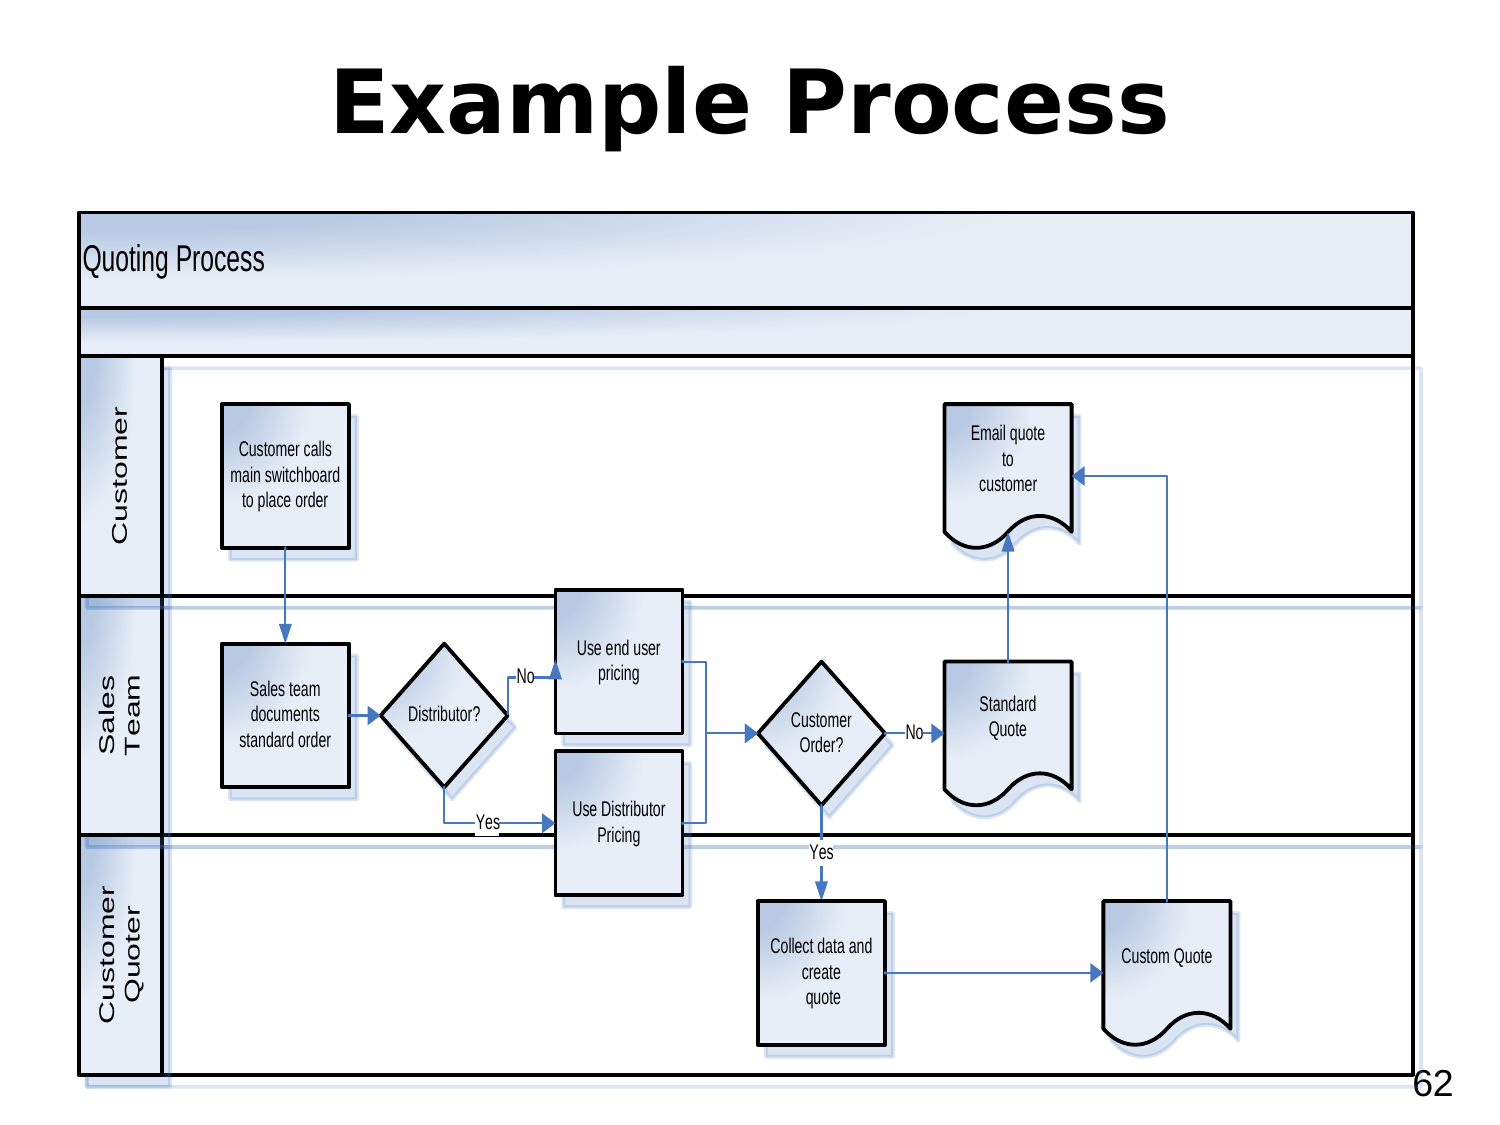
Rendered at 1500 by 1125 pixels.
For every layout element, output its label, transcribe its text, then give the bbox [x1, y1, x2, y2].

chart [75, 206, 1425, 1093]
title Example Process [75, 44, 1425, 177]
